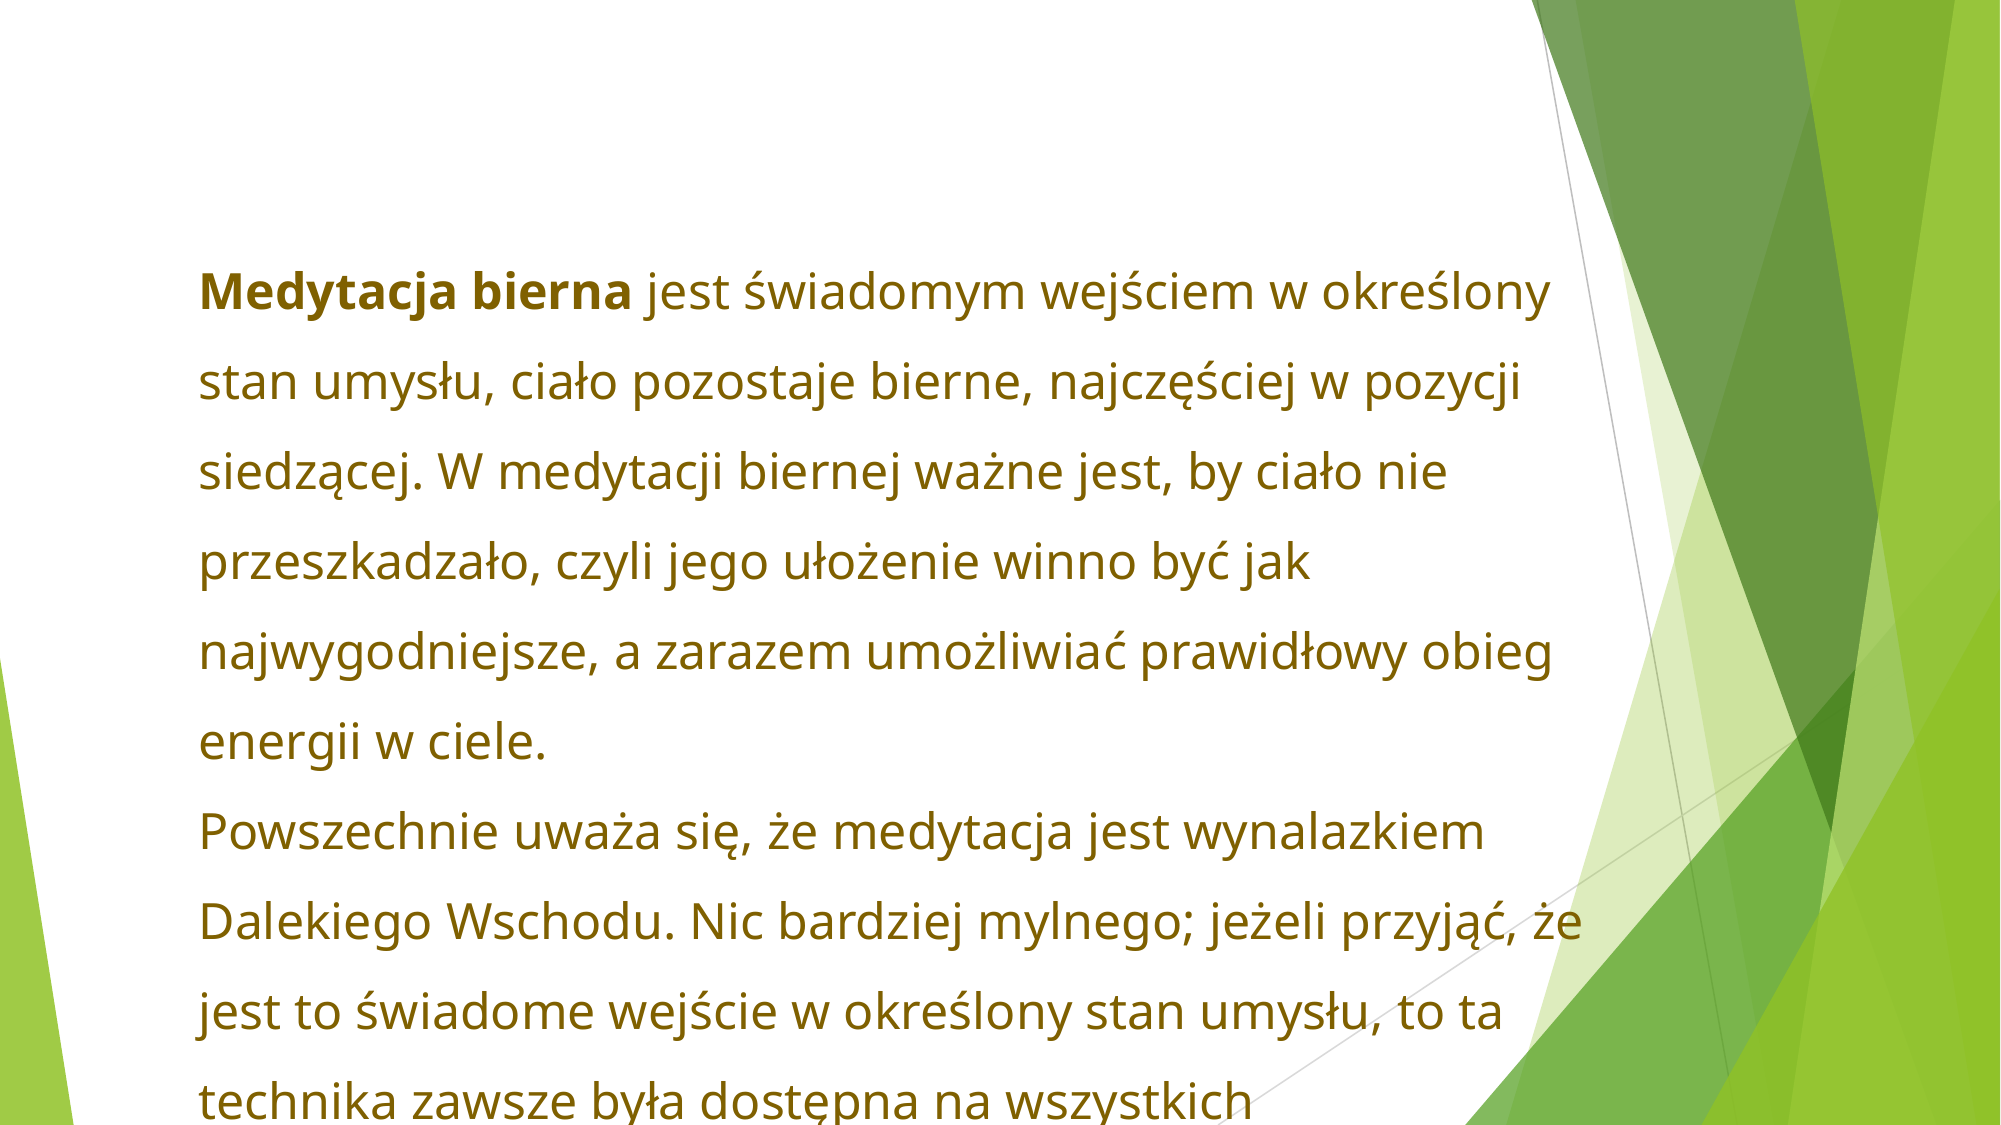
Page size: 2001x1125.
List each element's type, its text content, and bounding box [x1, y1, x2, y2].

text_box Medytacja bierna jest świadomym wejściem w określony stan umysłu, ciało pozostaje bierne, najczęściej w pozycji siedzącej. W medytacji biernej ważne jest, by ciało nie przeszkadzało, czyli jego ułożenie winno być jak najwygodniejsze, a zarazem umożliwiać prawidłowy obieg energii w ciele. Powszechnie uważa się, że medytacja jest wynalazkiem Dalekiego Wschodu. Nic bardziej mylnego; jeżeli przyjąć, że jest to świadome wejście w określony stan umysłu, to ta technika zawsze była dostępna na wszystkich kontynentach i we wszystkich czasach. [183, 221, 1601, 953]
